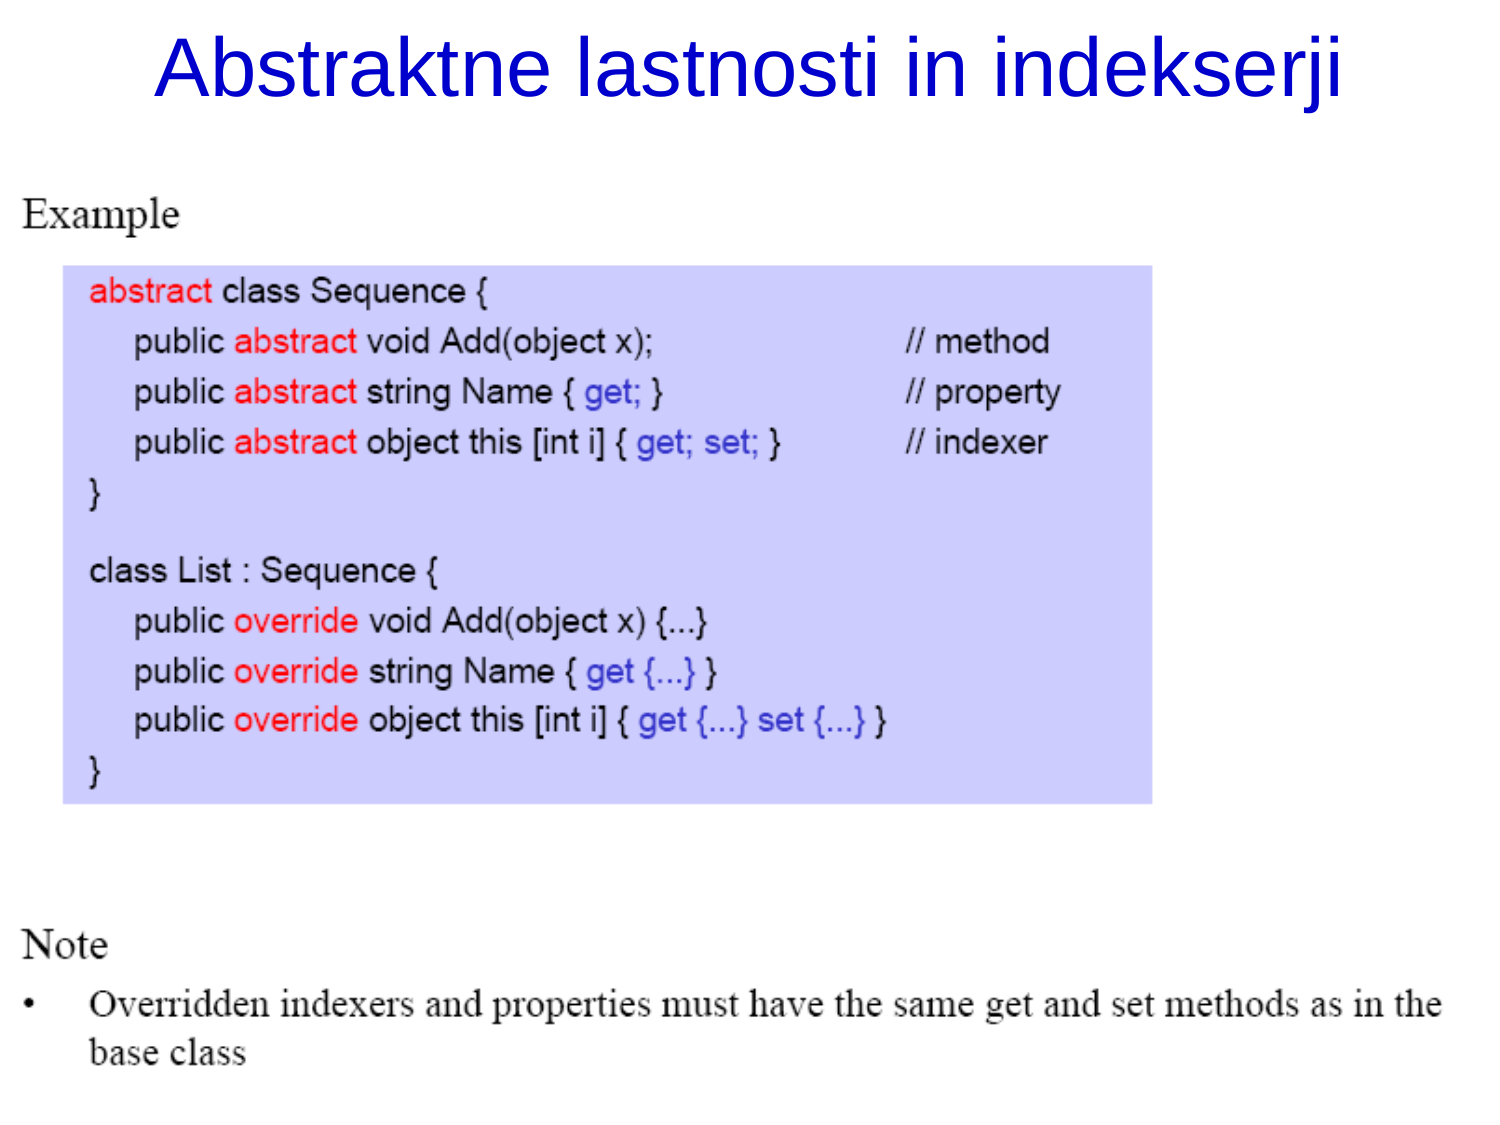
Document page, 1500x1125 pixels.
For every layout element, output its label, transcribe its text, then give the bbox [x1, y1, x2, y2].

title Abstraktne lastnosti in indekserji [112, 0, 1388, 126]
picture [0, 182, 1500, 1086]
